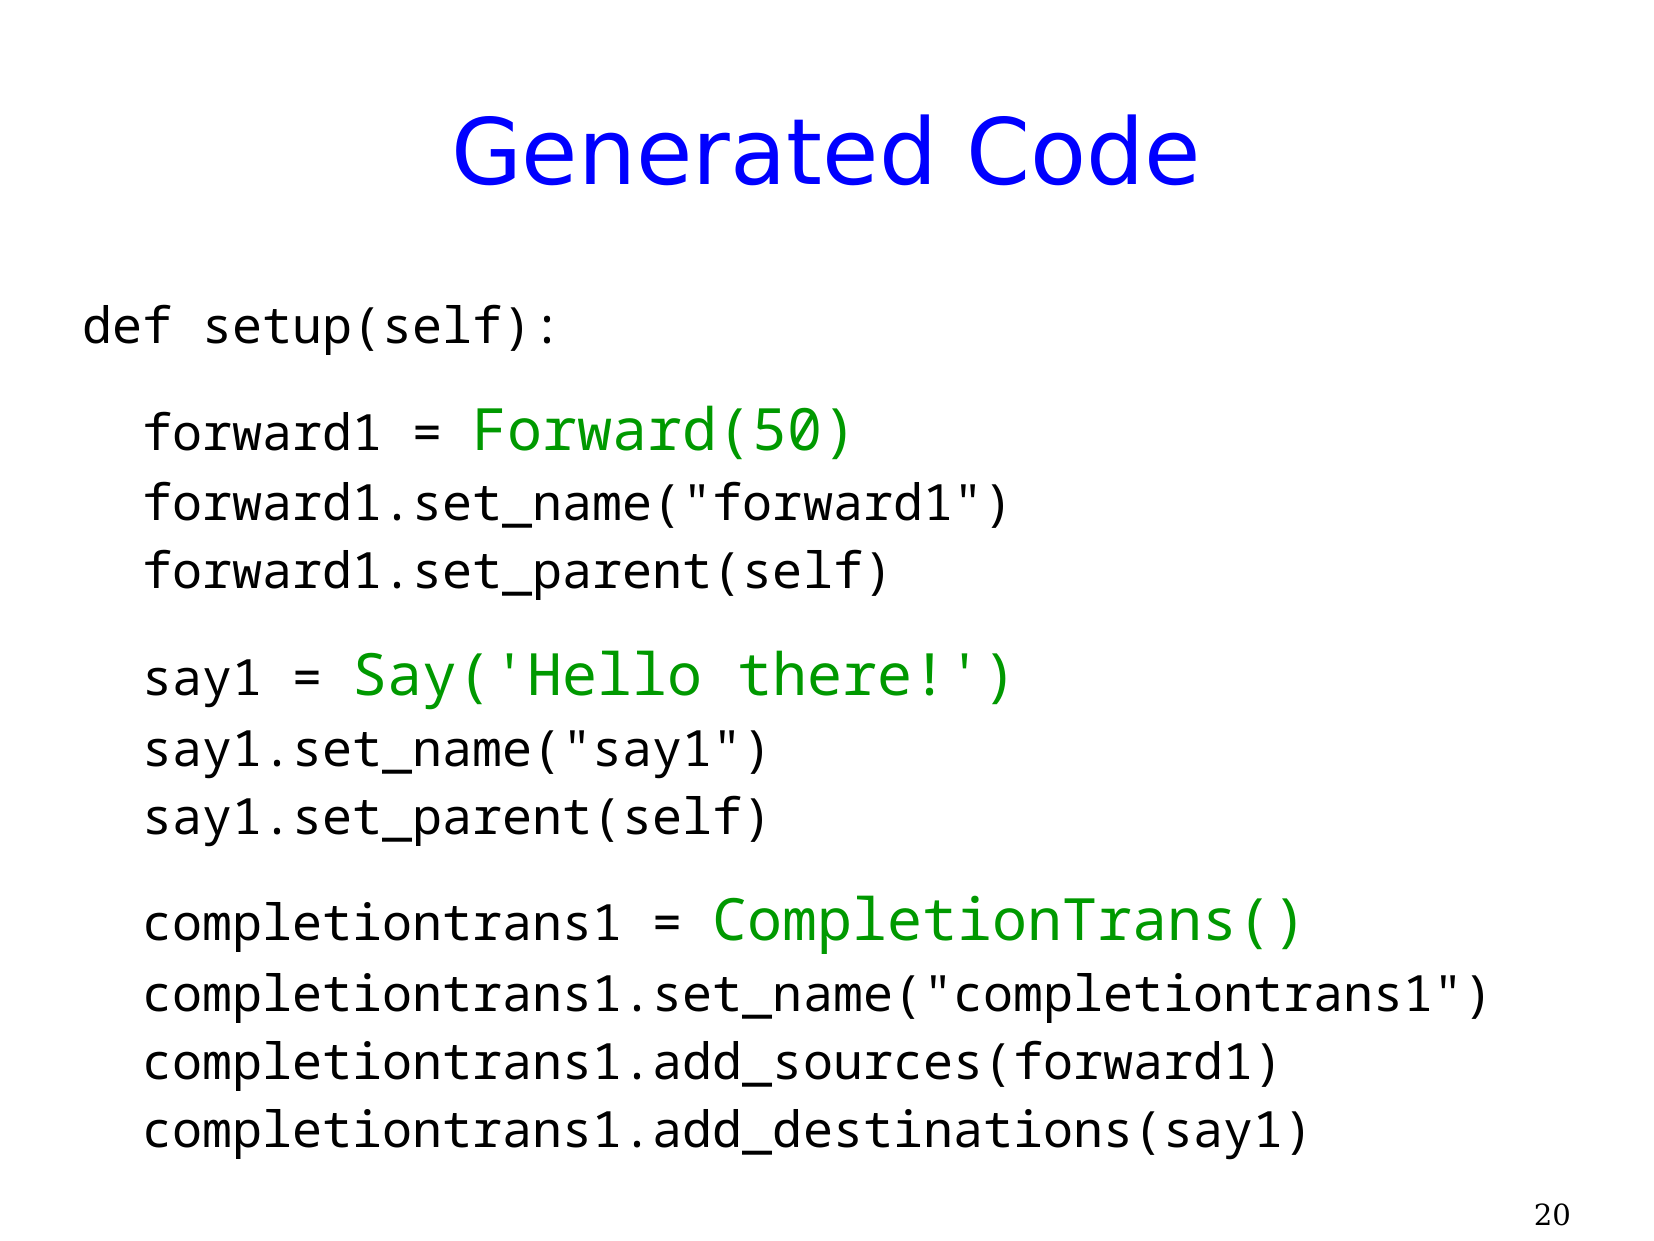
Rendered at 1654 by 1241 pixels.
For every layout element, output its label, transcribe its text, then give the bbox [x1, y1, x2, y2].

list def setup(self): forward1 = Forward(50) forward1.set_name("forward1") forward1.set_parent(self) say1 = Say('Hello there!') say1.set_name("say1") say1.set_parent(self) completiontrans1 = CompletionTrans() completiontrans1.set_name("completiontrans1") completiontrans1.add_sources(forward1) completiontrans1.add_destinations(say1) [82, 290, 1571, 1136]
title Generated Code [82, 49, 1571, 257]
